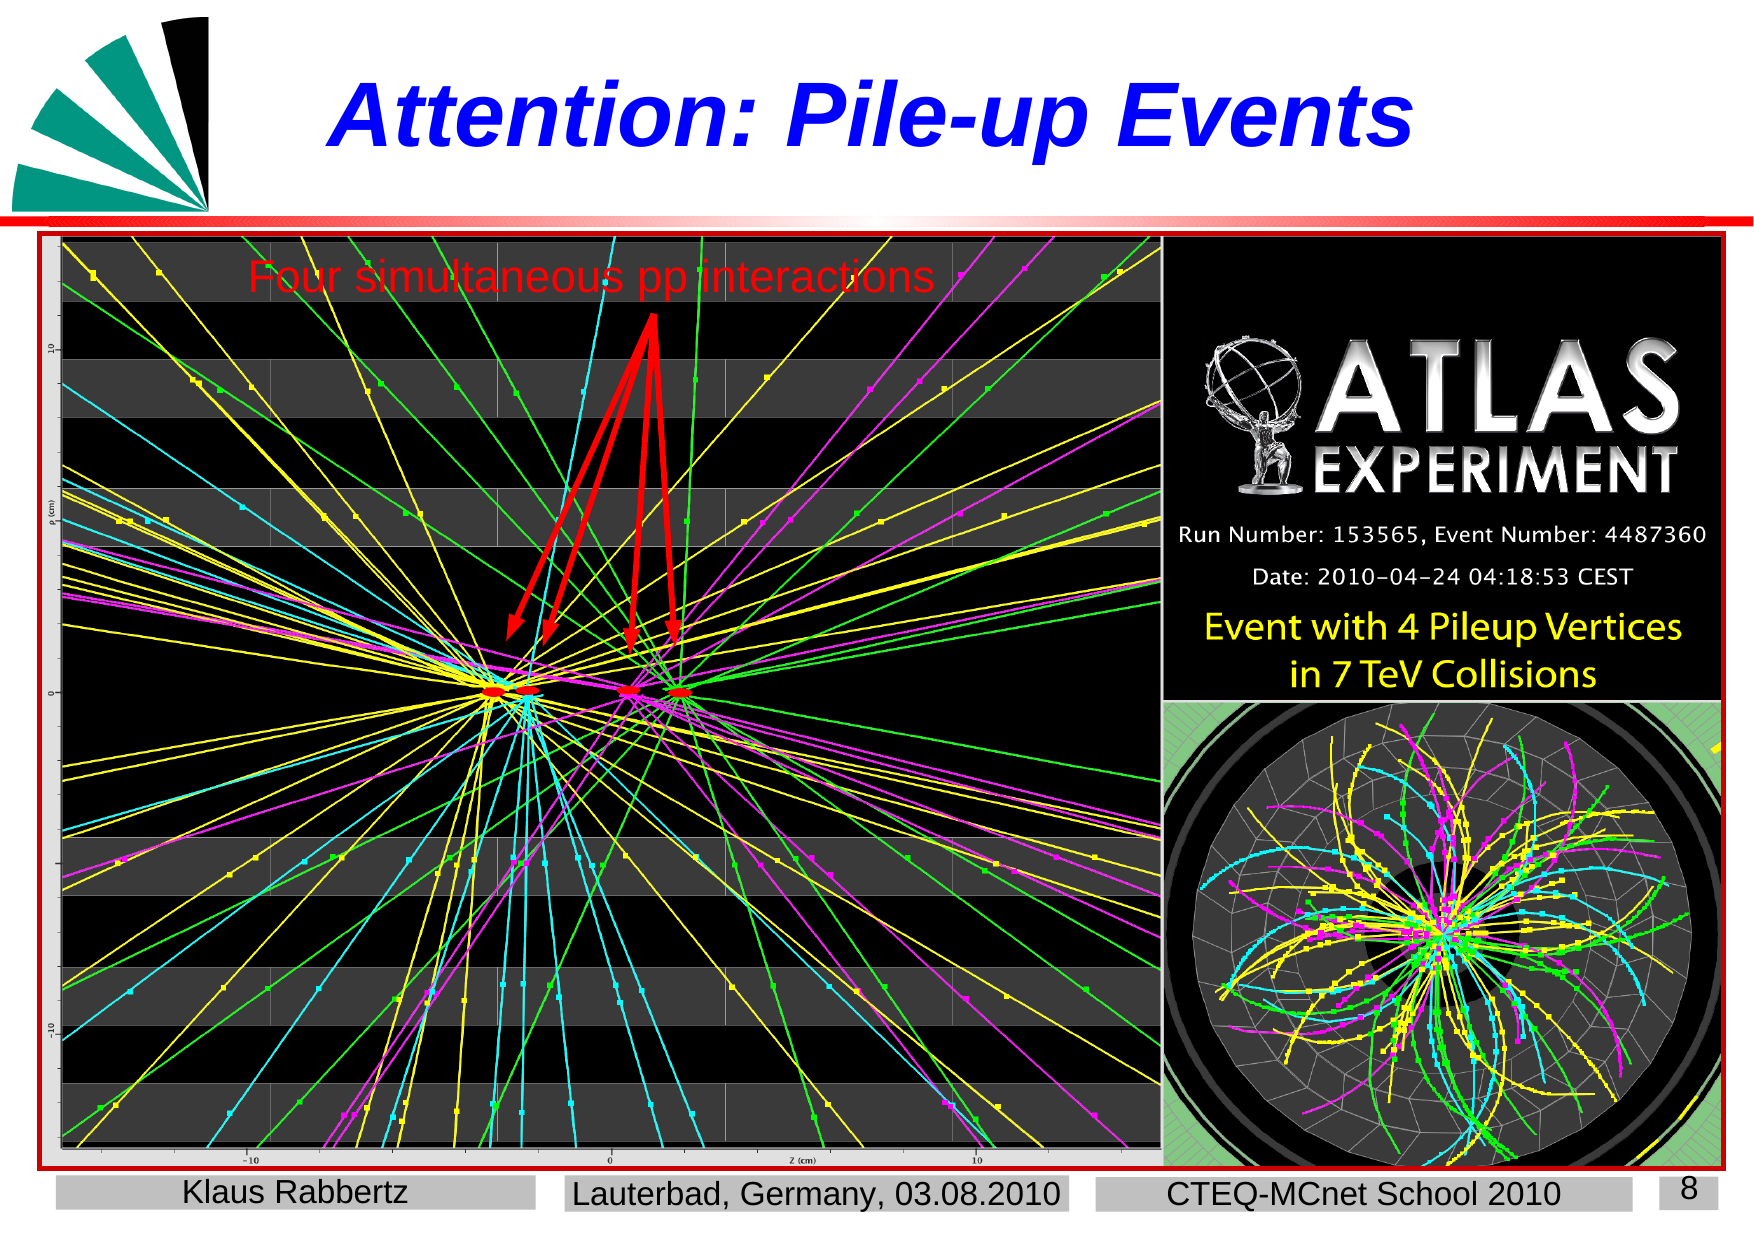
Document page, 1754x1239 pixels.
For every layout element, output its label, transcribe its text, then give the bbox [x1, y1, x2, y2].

text_box Four simultaneous pp interactions [235, 245, 948, 309]
picture [12, 17, 209, 214]
picture [41, 235, 1722, 1167]
title Attention: Pile-up Events [220, 16, 1525, 213]
